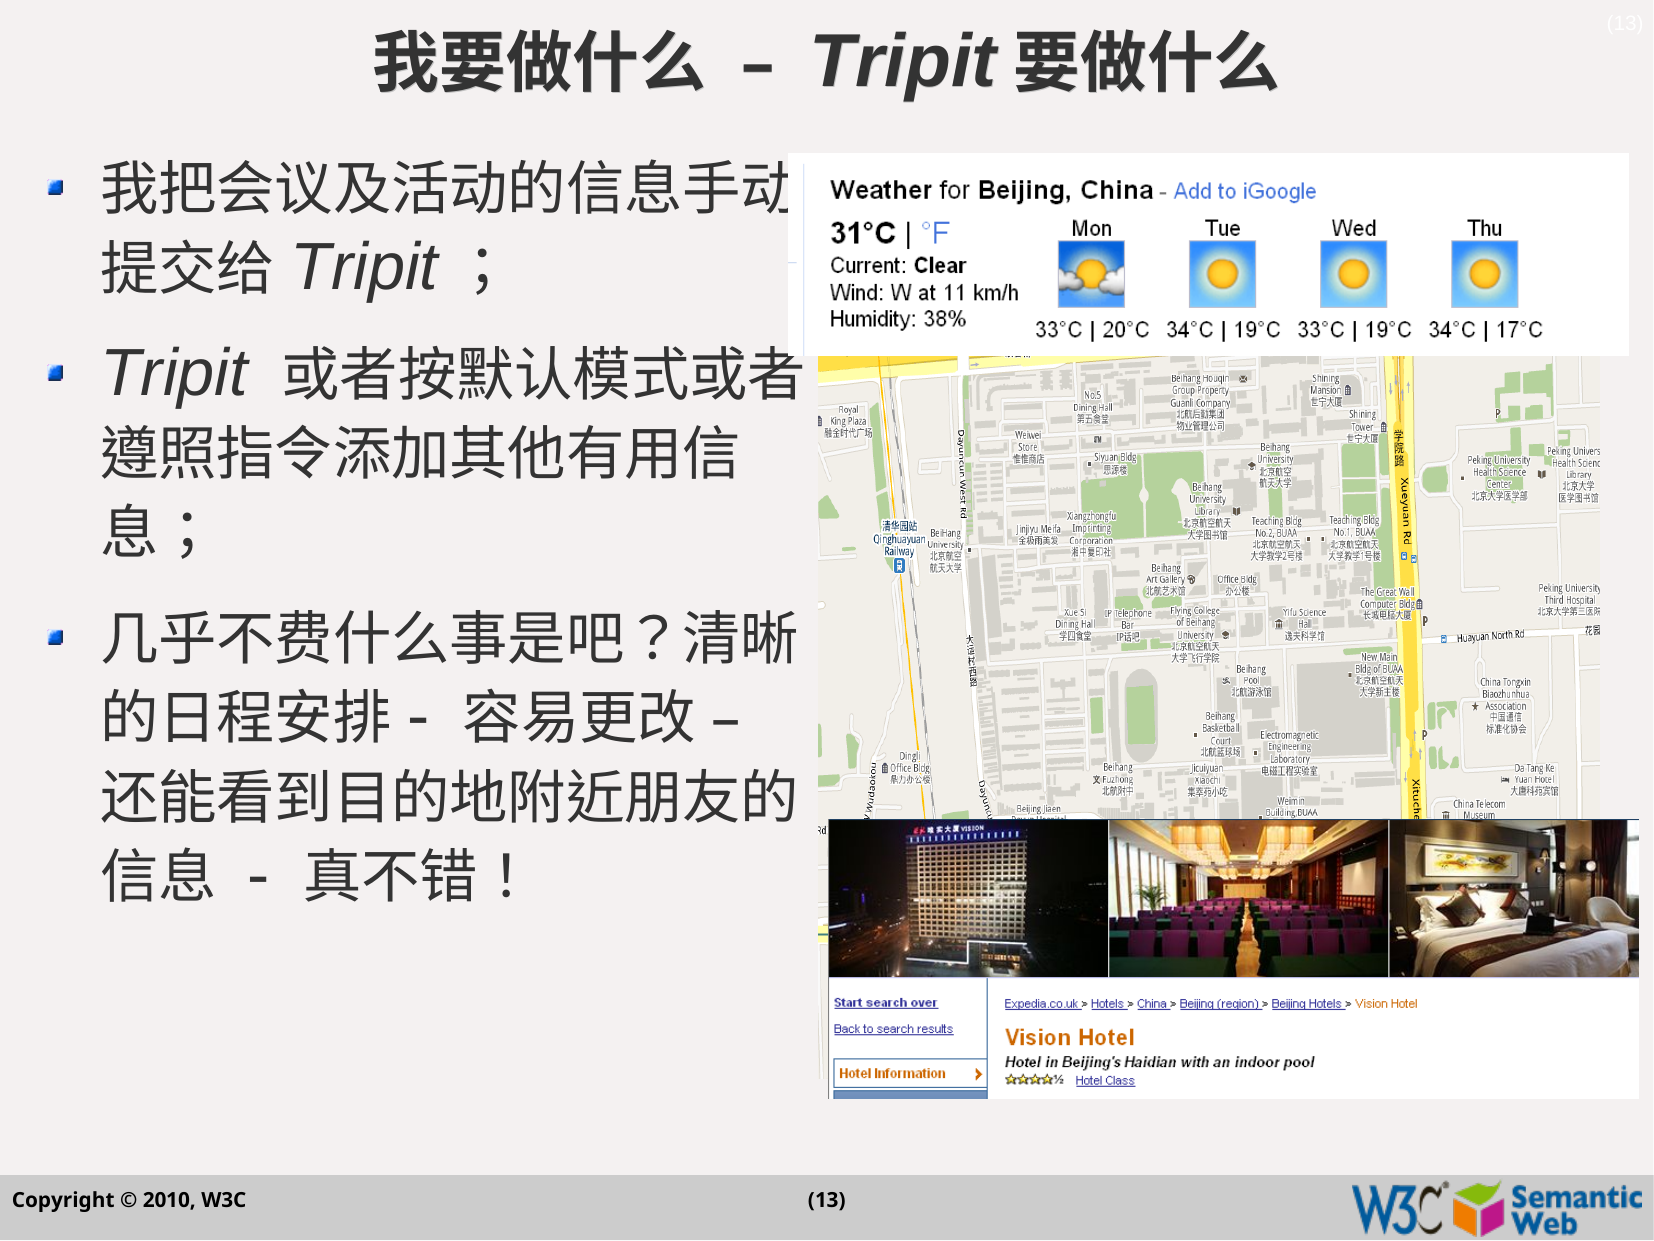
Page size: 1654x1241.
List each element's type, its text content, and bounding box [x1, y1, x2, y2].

picture [1352, 1178, 1642, 1237]
list 我把会议及活动的信息手动提交给Tripit； Tripit 或者按默认模式或者遵照指令添加其他有用信息； 几乎不费什么事是吧？清晰的日程安排- 容易更改 – 还能看到目的地附近朋友的信息 - 真不错！ [29, 147, 808, 1134]
picture [788, 153, 1639, 1099]
title 我要做什么 – Tripit要做什么 [0, 0, 1654, 119]
